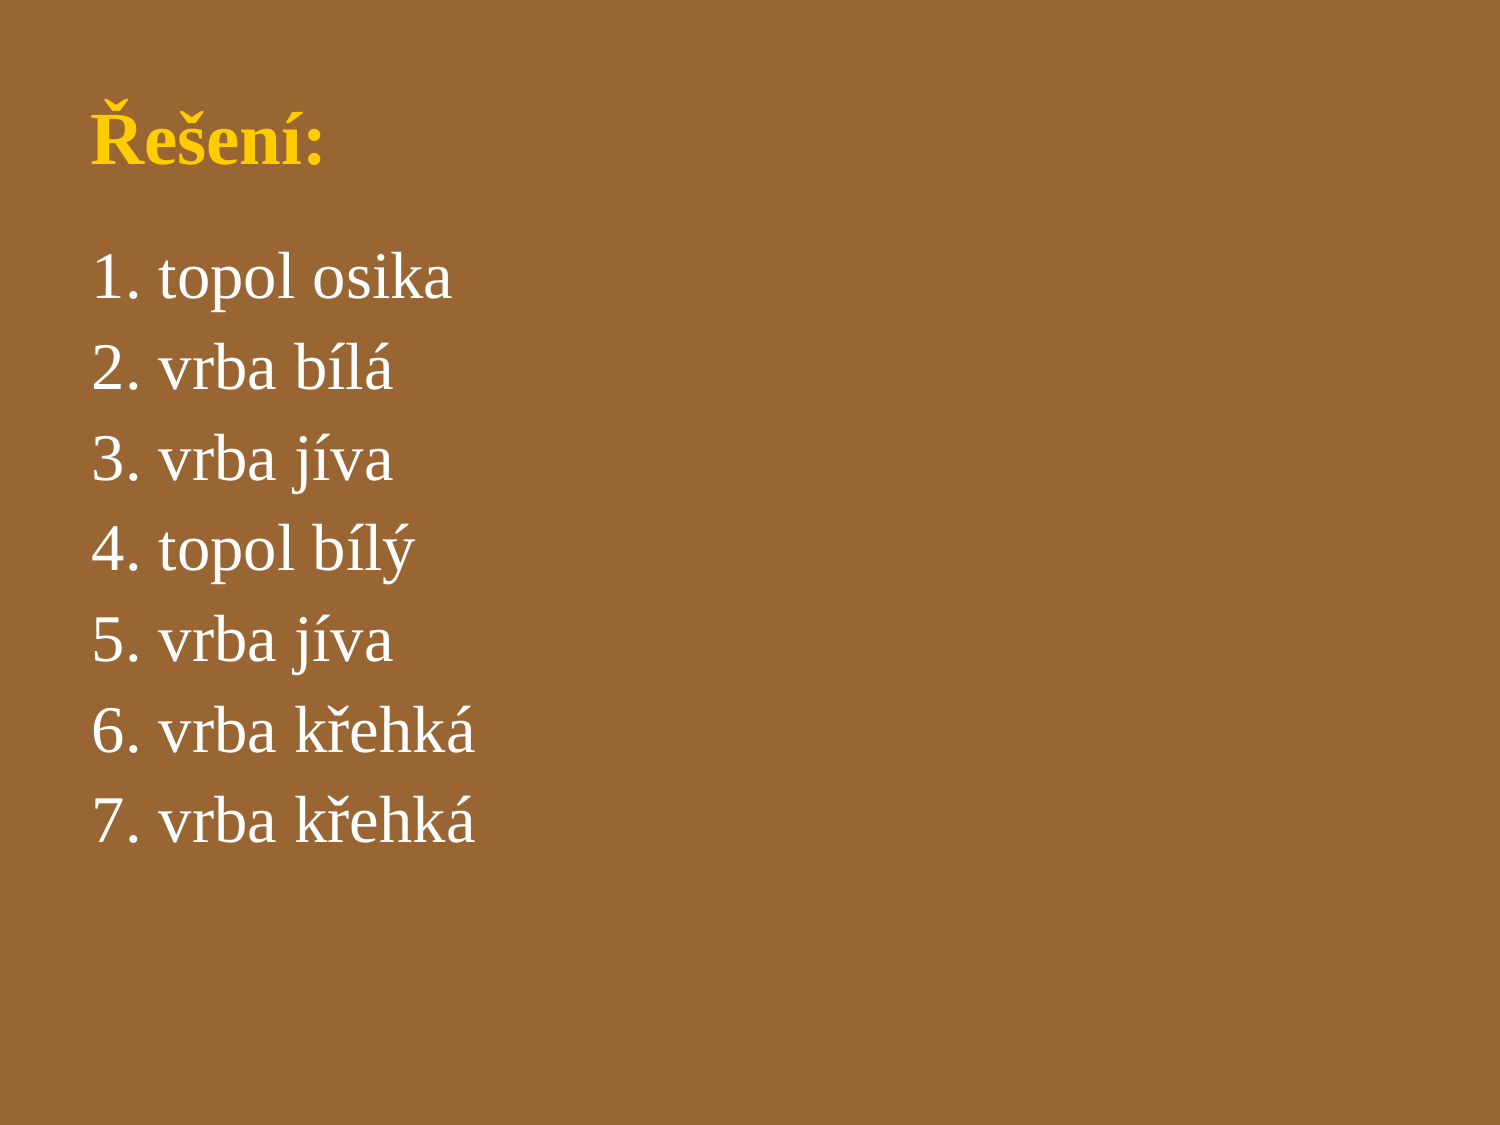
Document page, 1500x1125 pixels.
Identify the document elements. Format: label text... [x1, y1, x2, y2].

title Řešení: [75, 45, 1426, 234]
list 1. topol osika 2. vrba bílá 3. vrba jíva 4. topol bílý 5. vrba jíva 6. vrba křehká 7. vrba křehká [76, 231, 1427, 1052]
